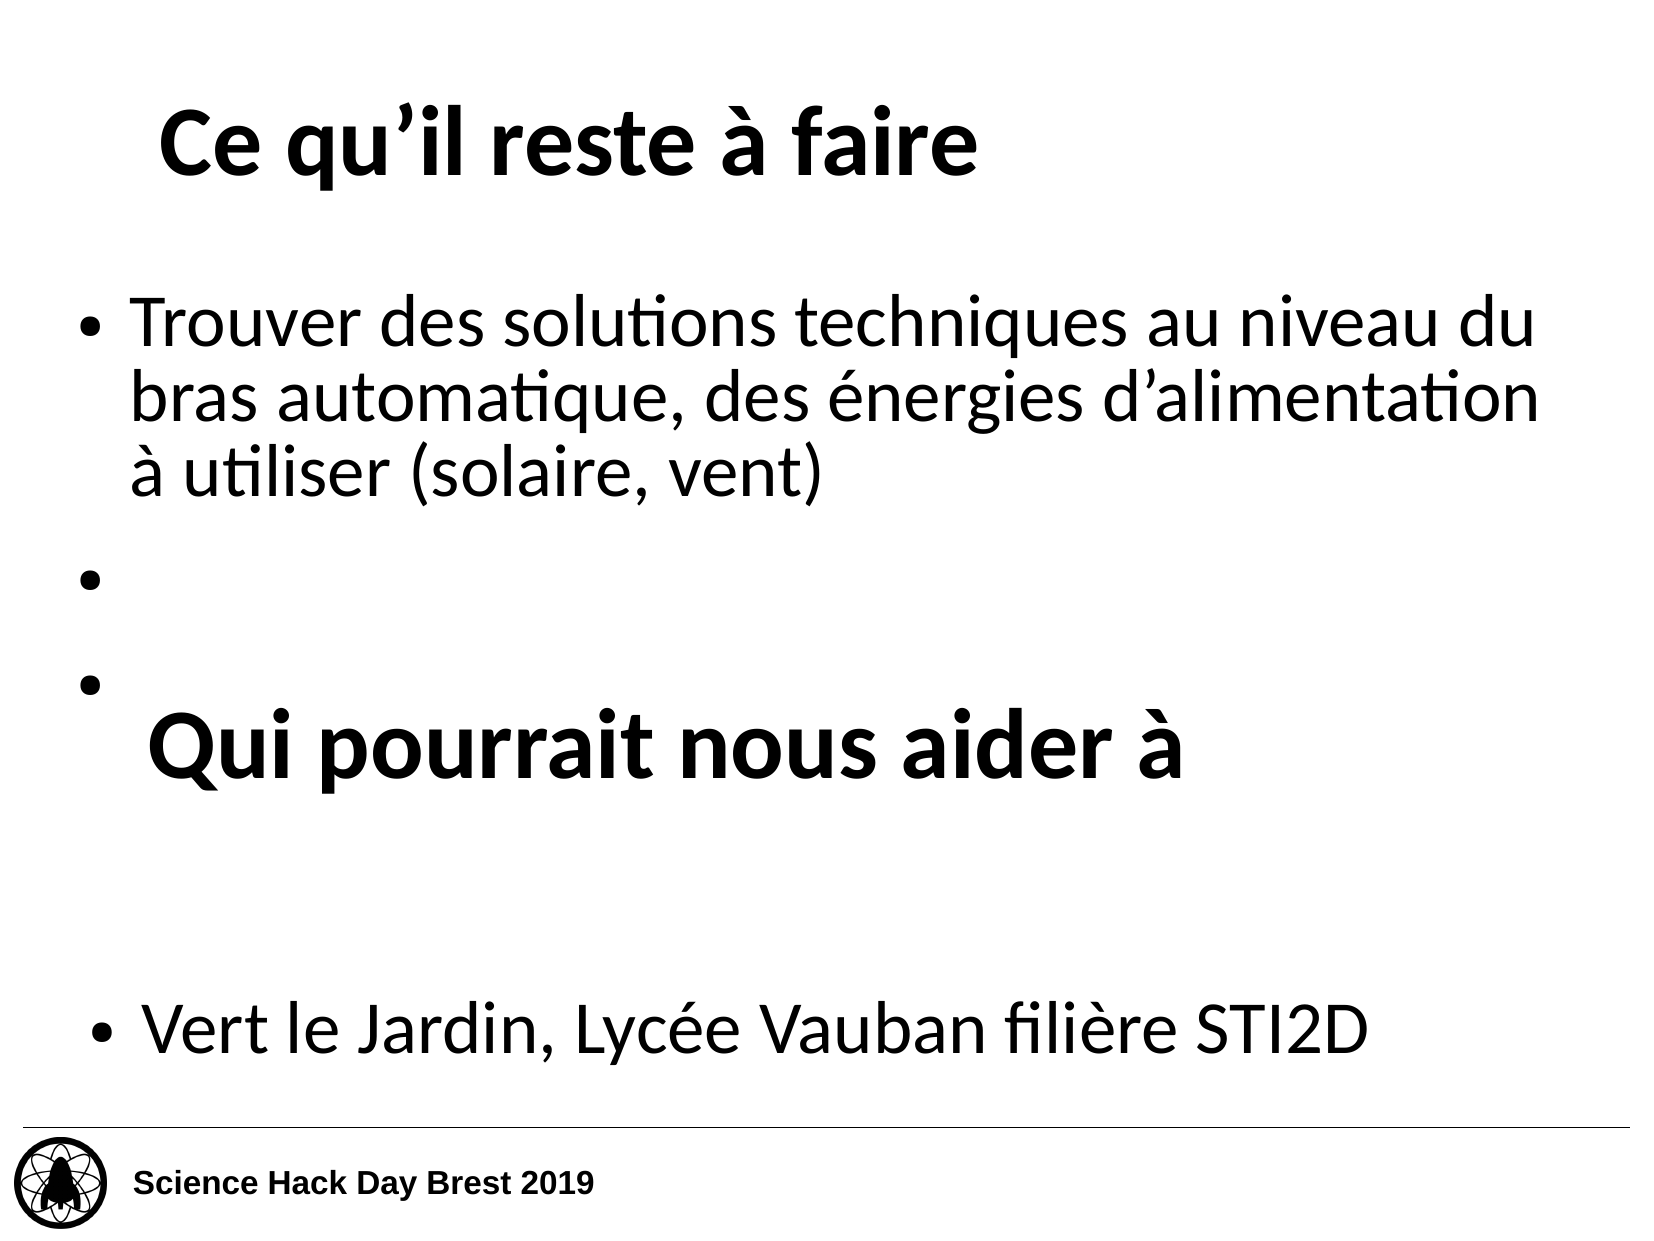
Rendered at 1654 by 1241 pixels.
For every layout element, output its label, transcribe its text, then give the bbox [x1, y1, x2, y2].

list Vert le Jardin, Lycée Vauban filière STI2D [70, 892, 1560, 1111]
title Ce qu’il reste à faire [11, 47, 1347, 255]
list Trouver des solutions techniques au niveau du bras automatique, des énergies d’alimentation à utiliser (solaire, vent) [59, 290, 1548, 649]
text_box Science Hack Day Brest 2019 [118, 1157, 1040, 1210]
picture [14, 1137, 107, 1230]
title Qui pourrait nous aider à [0, 649, 1607, 857]
